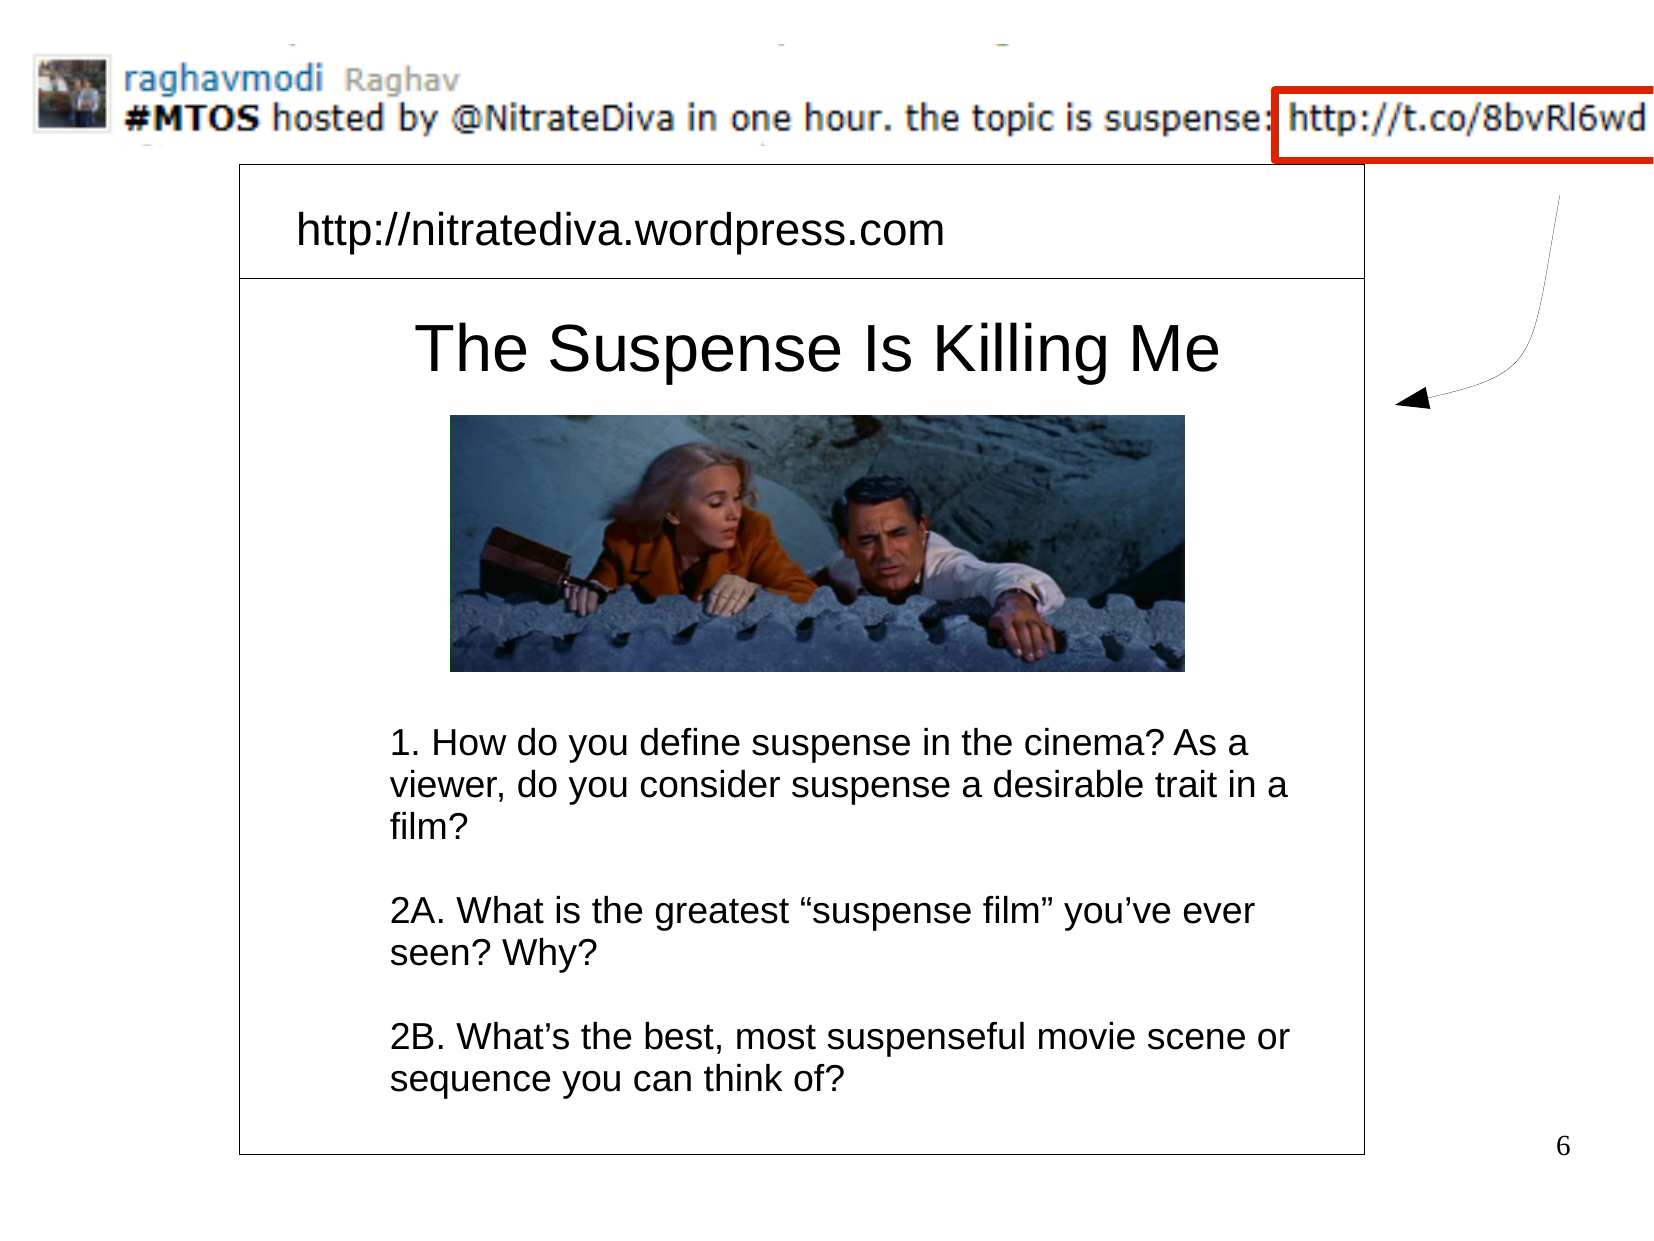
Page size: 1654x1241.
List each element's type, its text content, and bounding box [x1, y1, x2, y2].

text_box The Suspense Is Killing Me [399, 303, 1245, 394]
picture [450, 415, 1185, 672]
text_box http://nitratediva.wordpress.com [281, 196, 961, 263]
picture [0, 44, 1654, 146]
picture [1279, 94, 1654, 146]
text_box 1. How do you define suspense in the cinema? As a viewer, do you consider suspense a desirable trait in a film? 2A. What is the greatest “suspense film” you’ve ever seen? Why? 2B. What’s the best, most suspenseful movie scene or sequence you can think of? [374, 713, 1360, 1107]
